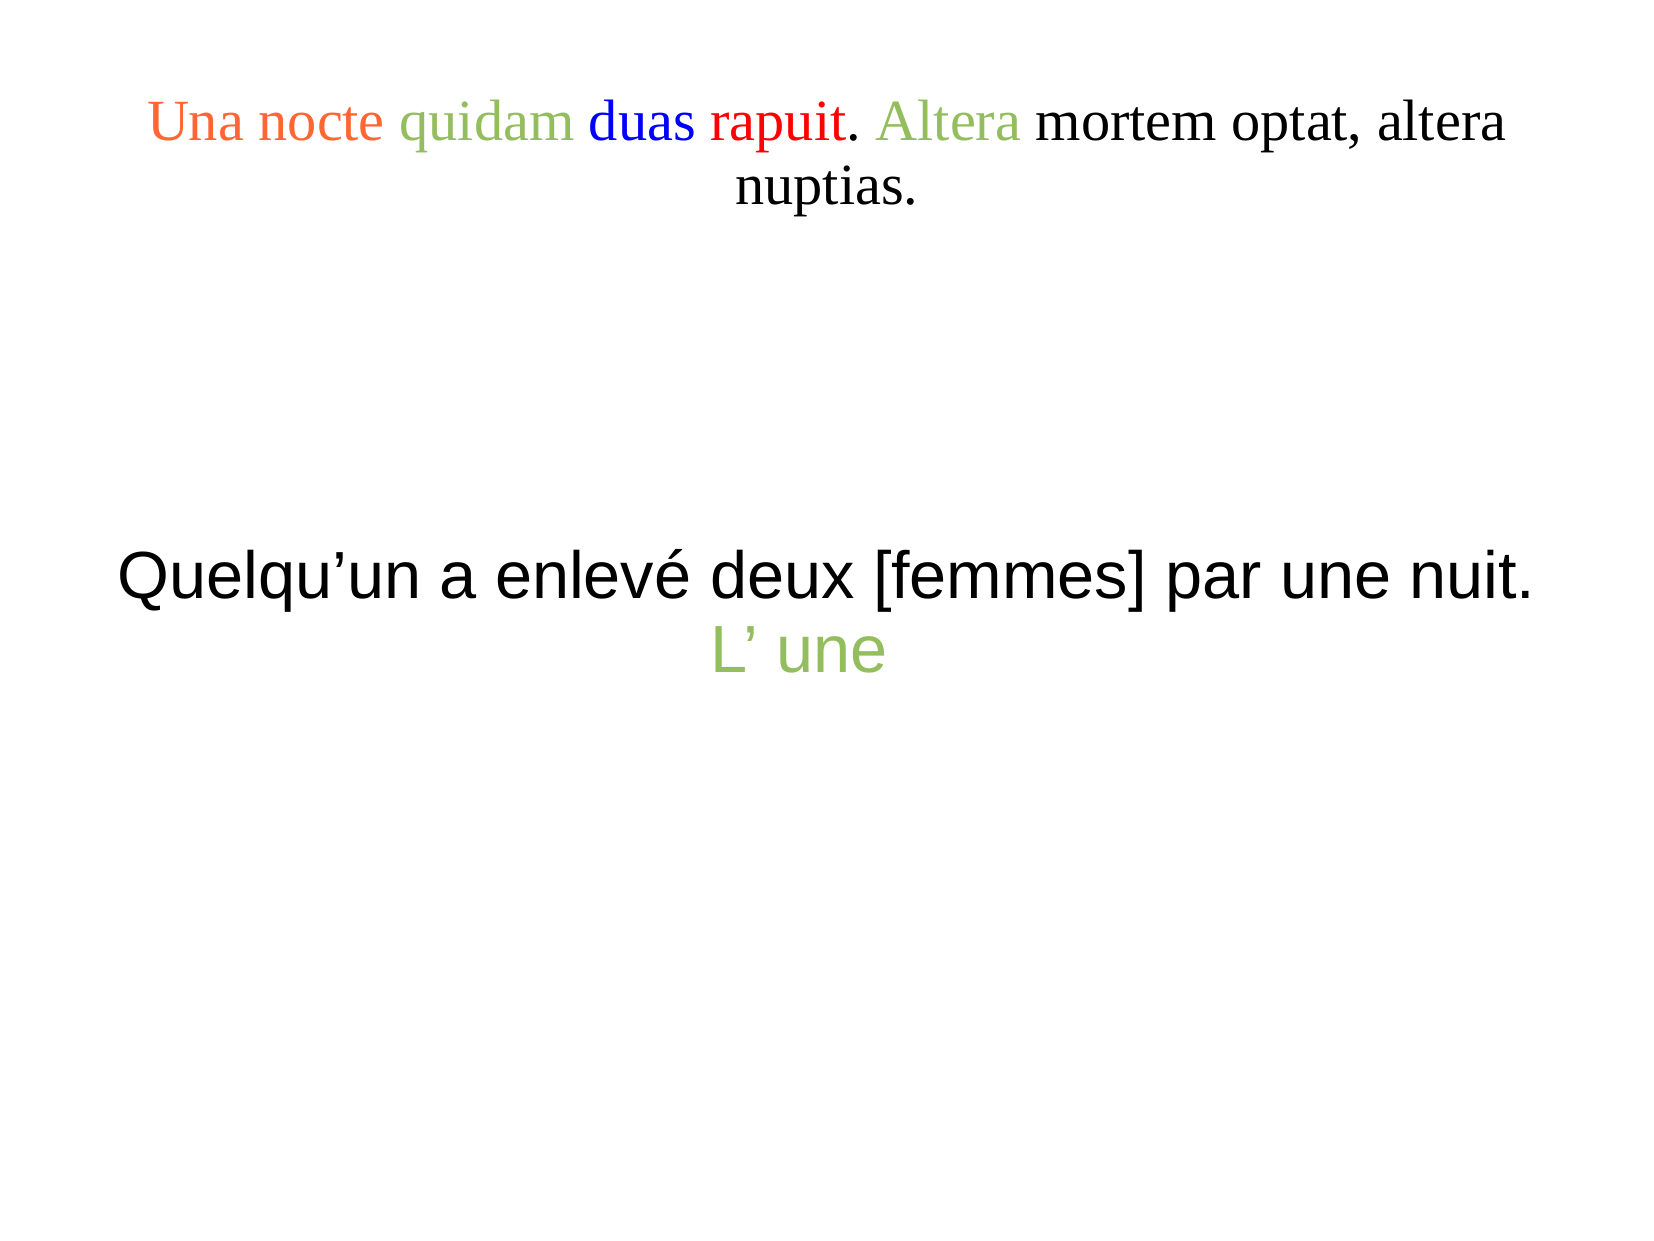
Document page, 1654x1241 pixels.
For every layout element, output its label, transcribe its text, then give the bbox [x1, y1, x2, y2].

title Una nocte quidam duas rapuit. Altera mortem optat, altera nuptias. [82, 49, 1571, 257]
subtitle Quelqu’un a enlevé deux [femmes] par une nuit. L’ une [82, 290, 1571, 1010]
